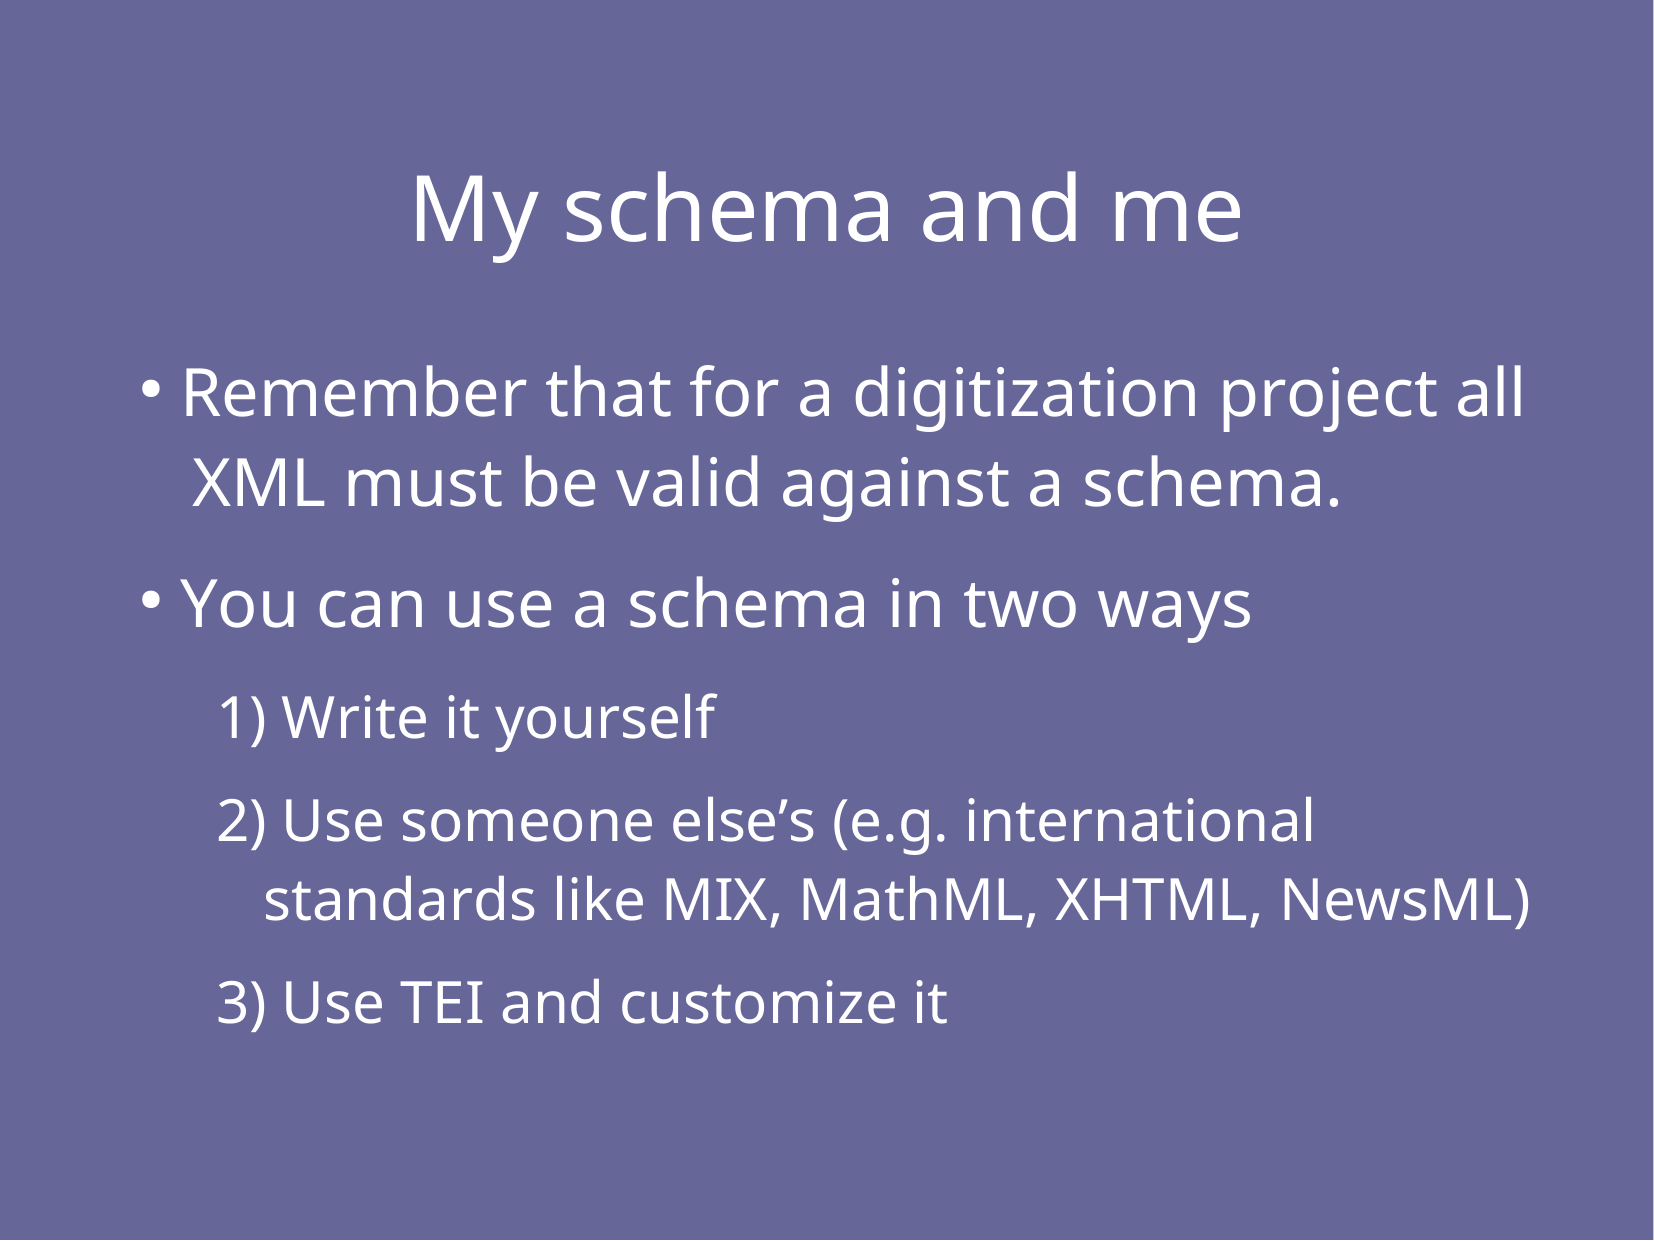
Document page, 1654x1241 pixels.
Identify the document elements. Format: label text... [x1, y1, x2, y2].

title My schema and me [121, 110, 1534, 303]
list Remember that for a digitization project all XML must be valid against a schema. You can use a schema in two ways Write it yourself Use someone else’s (e.g. international standards like MIX, MathML, XHTML, NewsML) Use TEI and customize it [121, 344, 1534, 1127]
